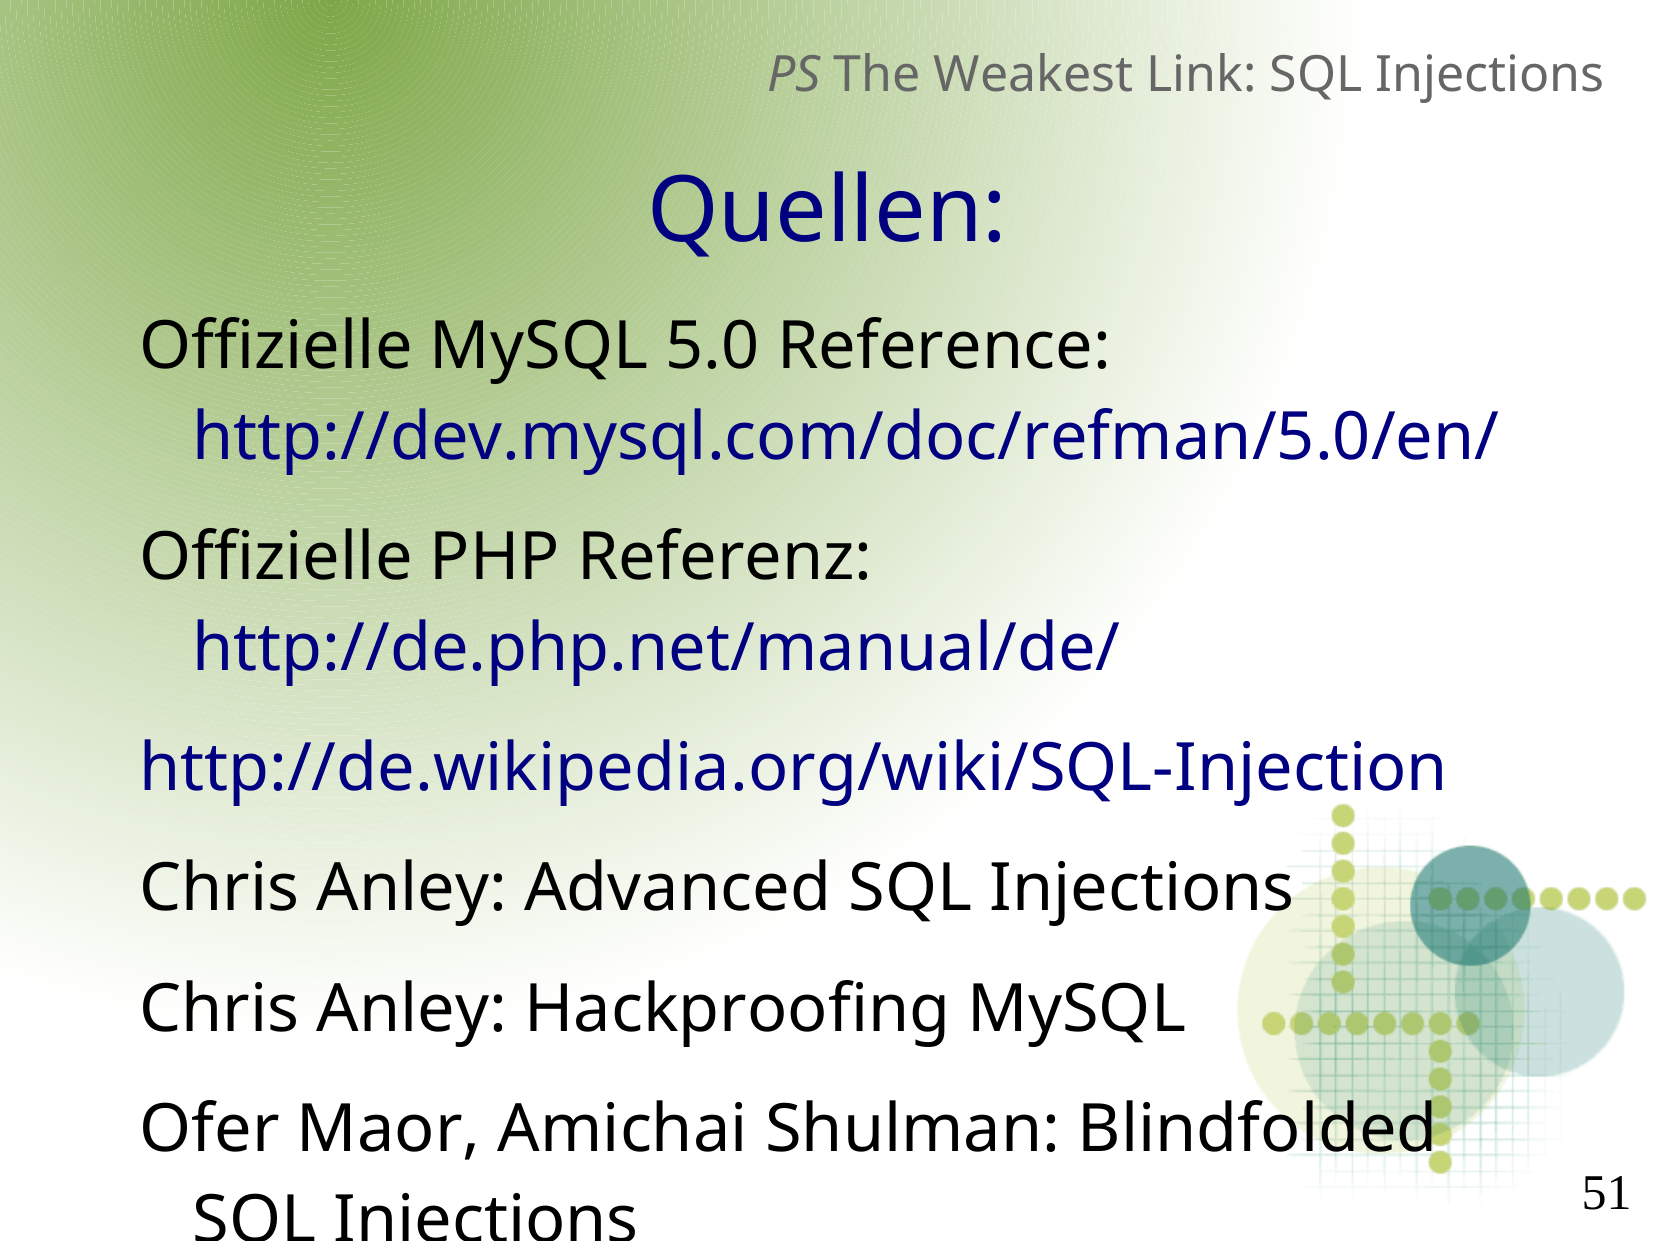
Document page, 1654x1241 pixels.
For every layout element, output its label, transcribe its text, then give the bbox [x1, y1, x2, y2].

title Quellen: [121, 102, 1534, 297]
picture [1224, 792, 1654, 1211]
list Offizielle MySQL 5.0 Reference:http://dev.mysql.com/doc/refman/5.0/en/ Offizielle PHP Referenz: http://de.php.net/manual/de/ http://de.wikipedia.org/wiki/SQL-Injection Chris Anley: Advanced SQL Injections Chris Anley: Hackproofing MySQL Ofer Maor, Amichai Shulman: Blindfolded SQL Injections [121, 297, 1534, 1191]
